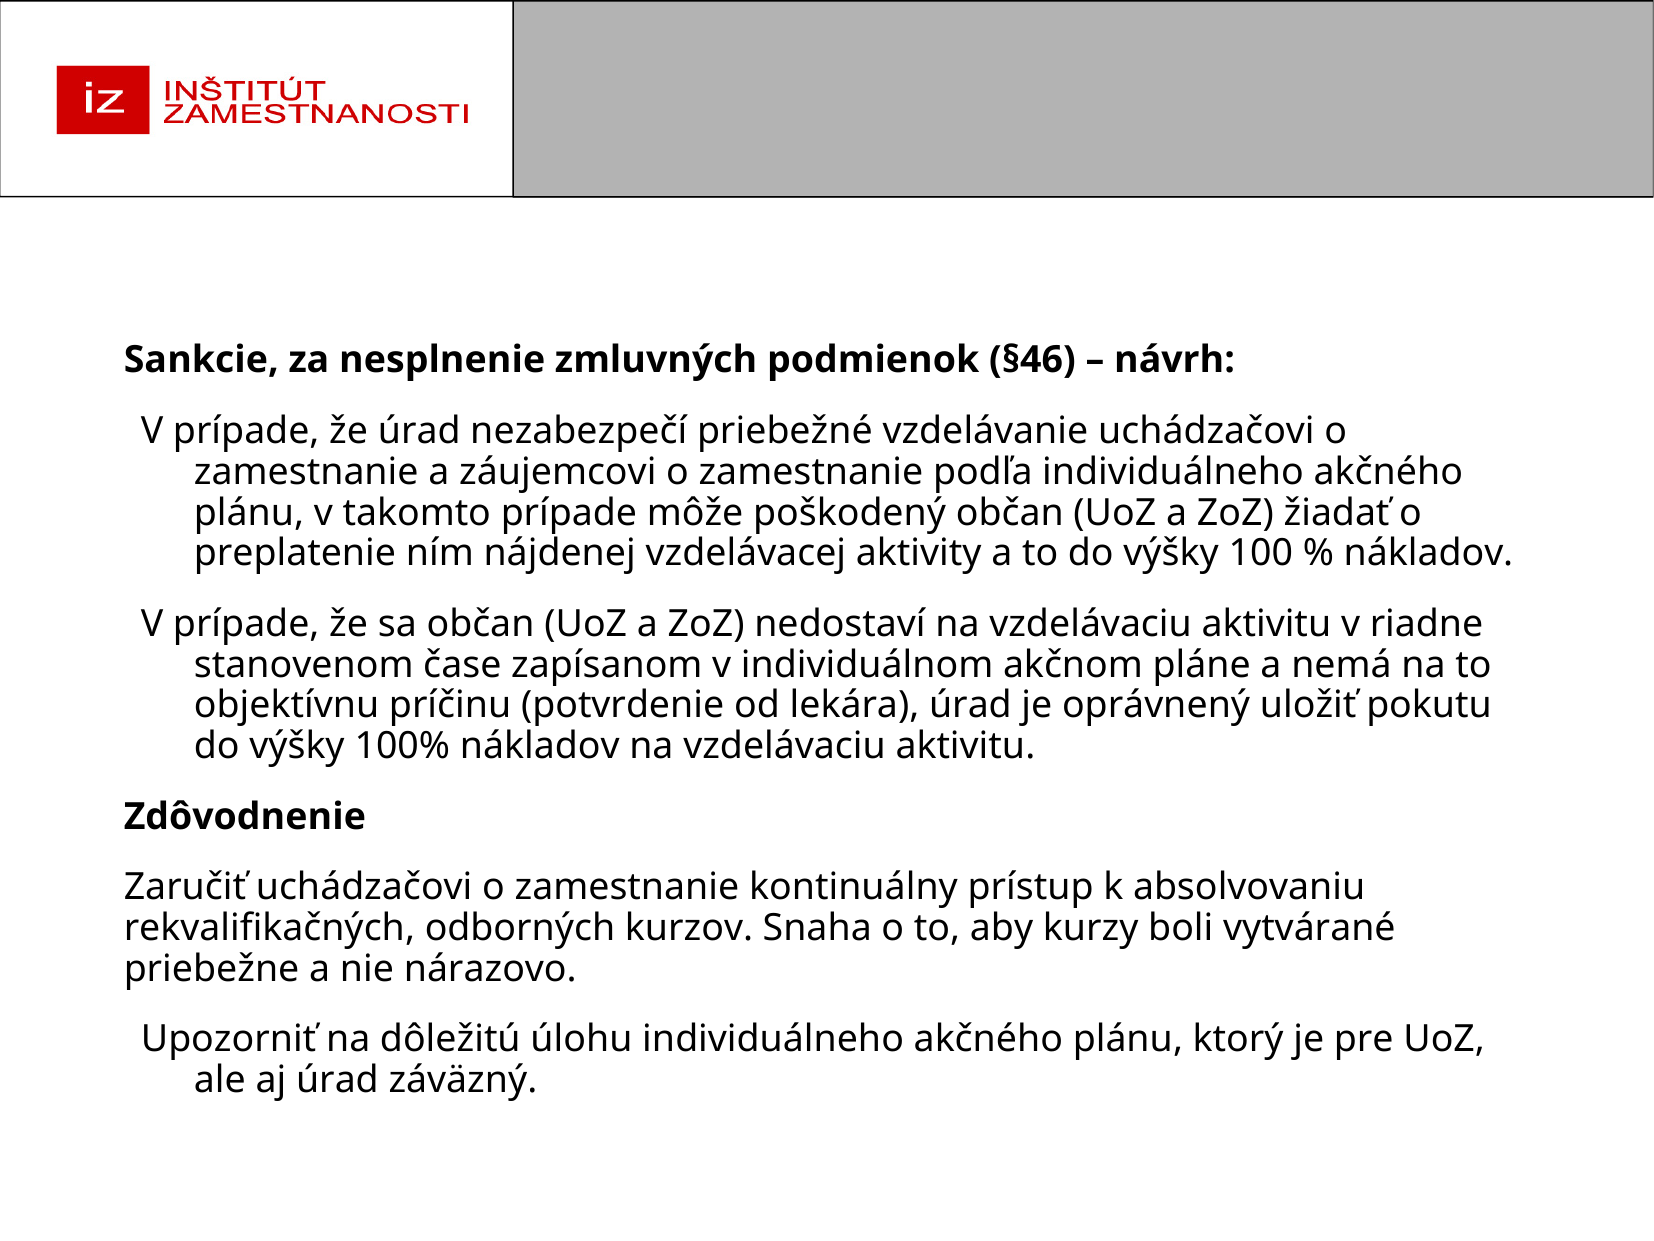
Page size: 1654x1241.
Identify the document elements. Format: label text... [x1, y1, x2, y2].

text_box [0, 0, 1654, 197]
list Sankcie, za nesplnenie zmluvných podmienok (§46) – návrh: V prípade, že úrad nezabezpečí priebežné vzdelávanie uchádzačovi o zamestnanie a záujemcovi o zamestnanie podľa individuálneho akčného plánu, v takomto prípade môže poškodený občan (UoZ a ZoZ) žiadať o preplatenie ním nájdenej vzdelávacej aktivity a to do výšky 100 % nákladov. V prípade, že sa občan (UoZ a ZoZ) nedostaví na vzdelávaciu aktivitu v riadne stanovenom čase zapísanom v individuálnom akčnom pláne a nemá na to objektívnu príčinu (potvrdenie od lekára), úrad je oprávnený uložiť pokutu do výšky 100% nákladov na vzdelávaciu aktivitu. Zdôvodnenie Zaručiť uchádzačovi o zamestnanie kontinuálny prístup k absolvovaniu rekvalifikačných, odborných kurzov. Snaha o to, aby kurzy boli vytvárané priebežne a nie nárazovo. Upozorniť na dôležitú úlohu individuálneho akčného plánu, ktorý je pre UoZ, ale aj úrad záväzný. [123, 340, 1536, 1183]
picture [5, 6, 513, 190]
